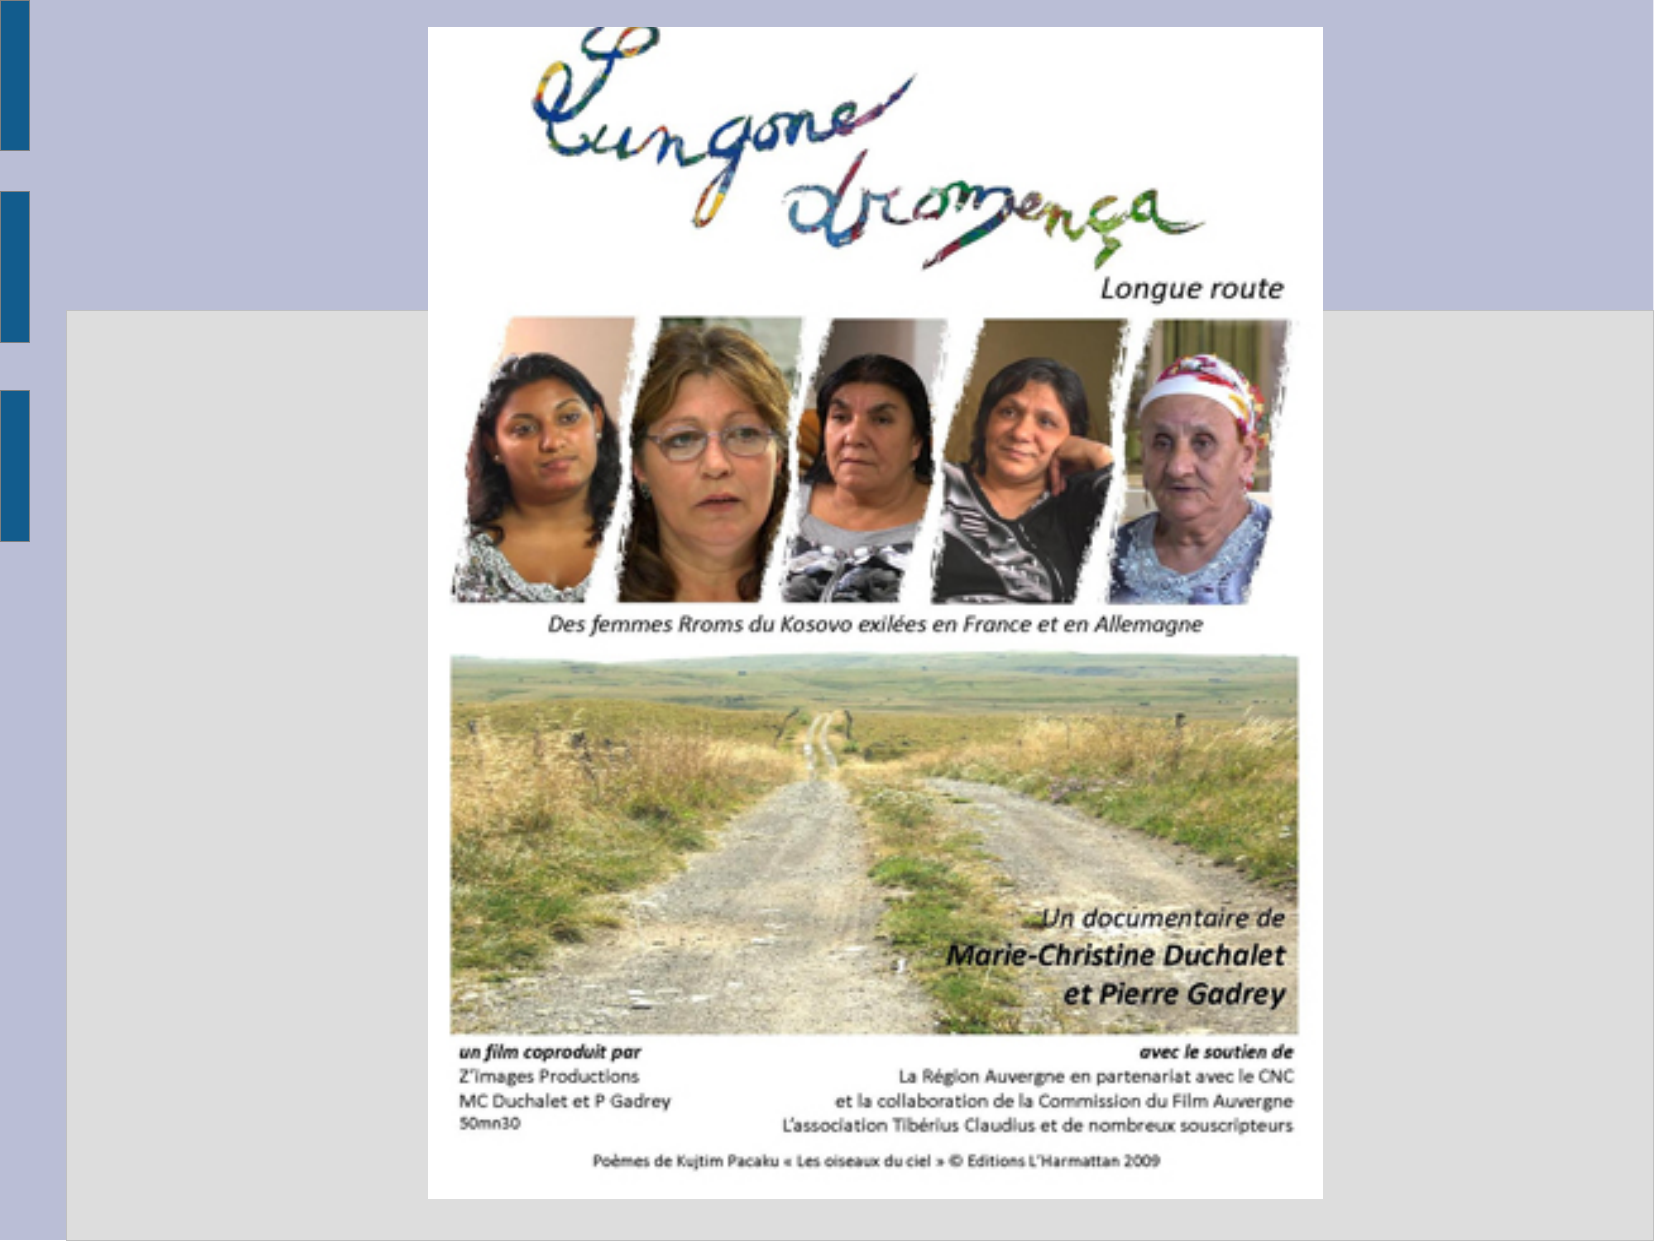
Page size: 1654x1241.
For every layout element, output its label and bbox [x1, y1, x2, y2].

picture [428, 27, 1323, 1199]
